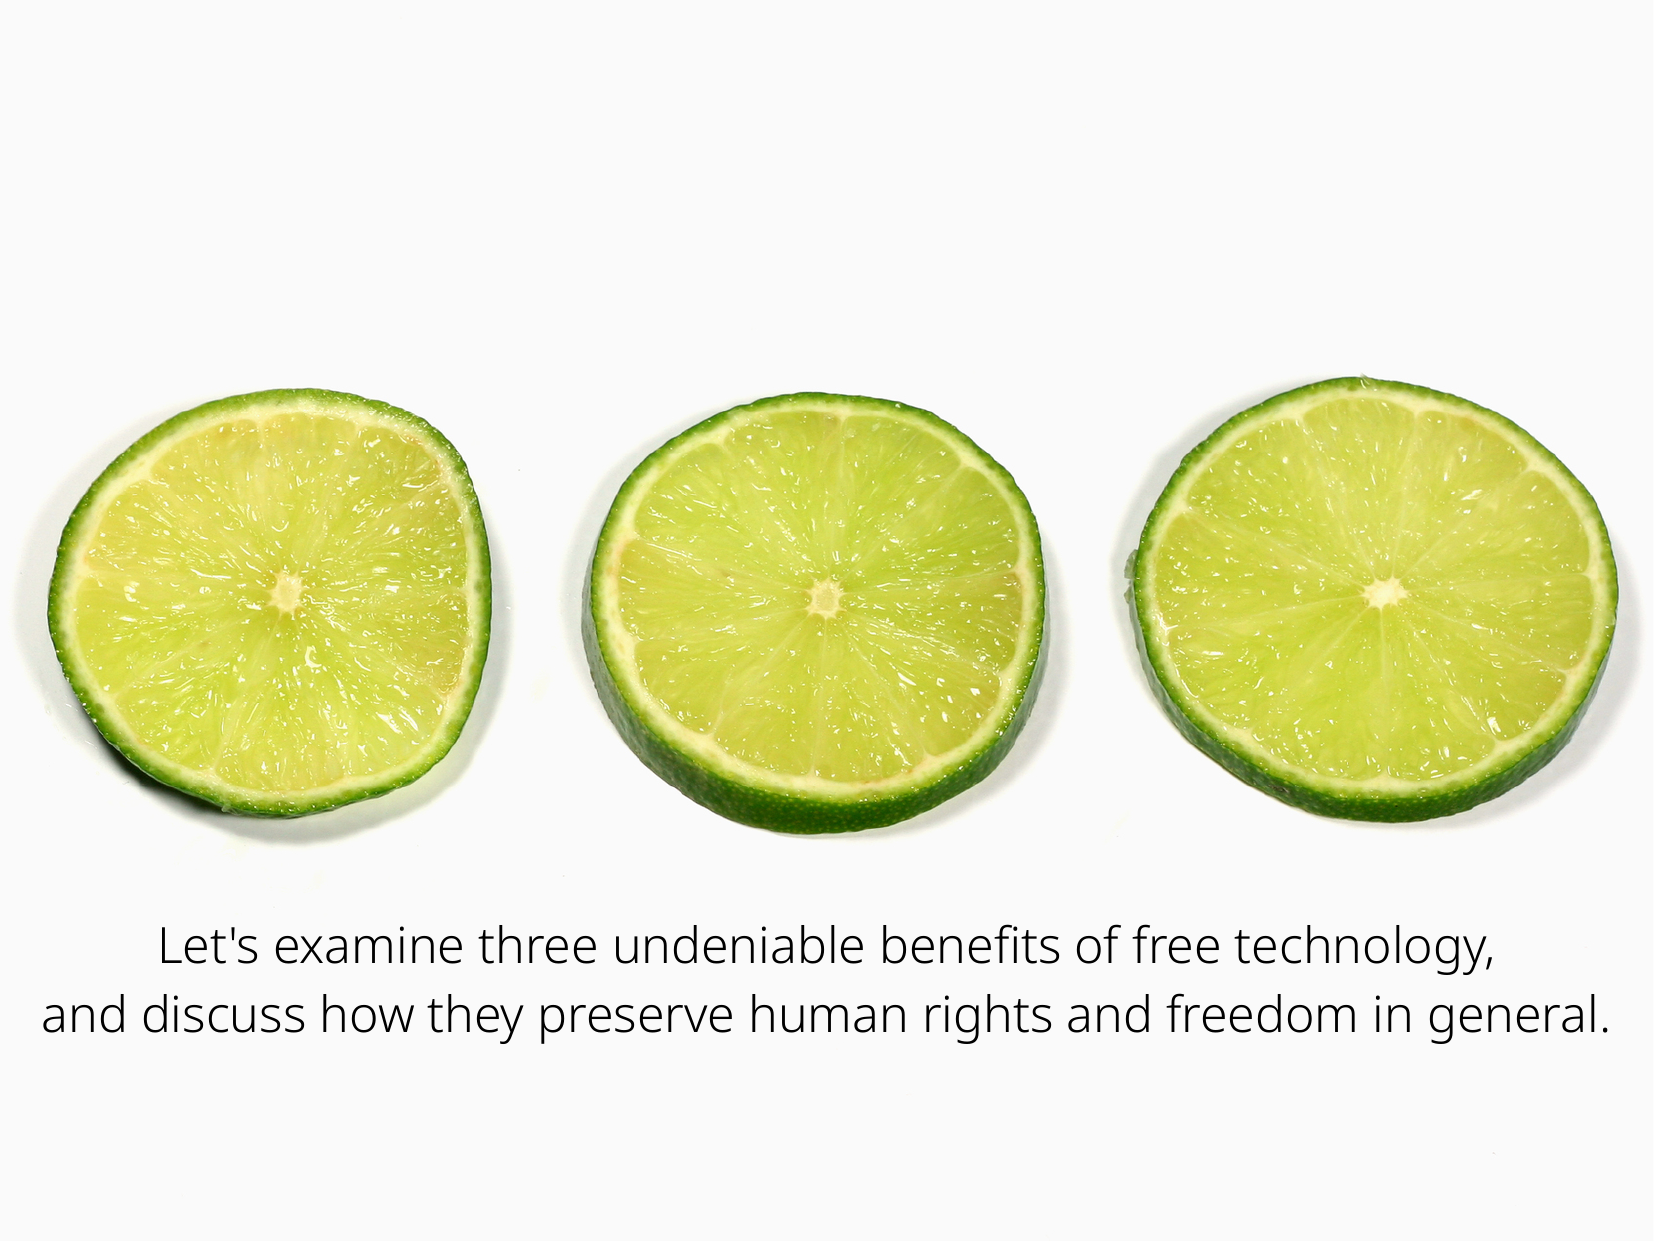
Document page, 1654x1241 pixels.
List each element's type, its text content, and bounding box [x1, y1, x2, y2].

picture [0, 0, 1654, 1241]
text_box Let's examine three undeniable benefits of free technology, and discuss how they preserve human rights and freedom in general. [4, 902, 1649, 1149]
